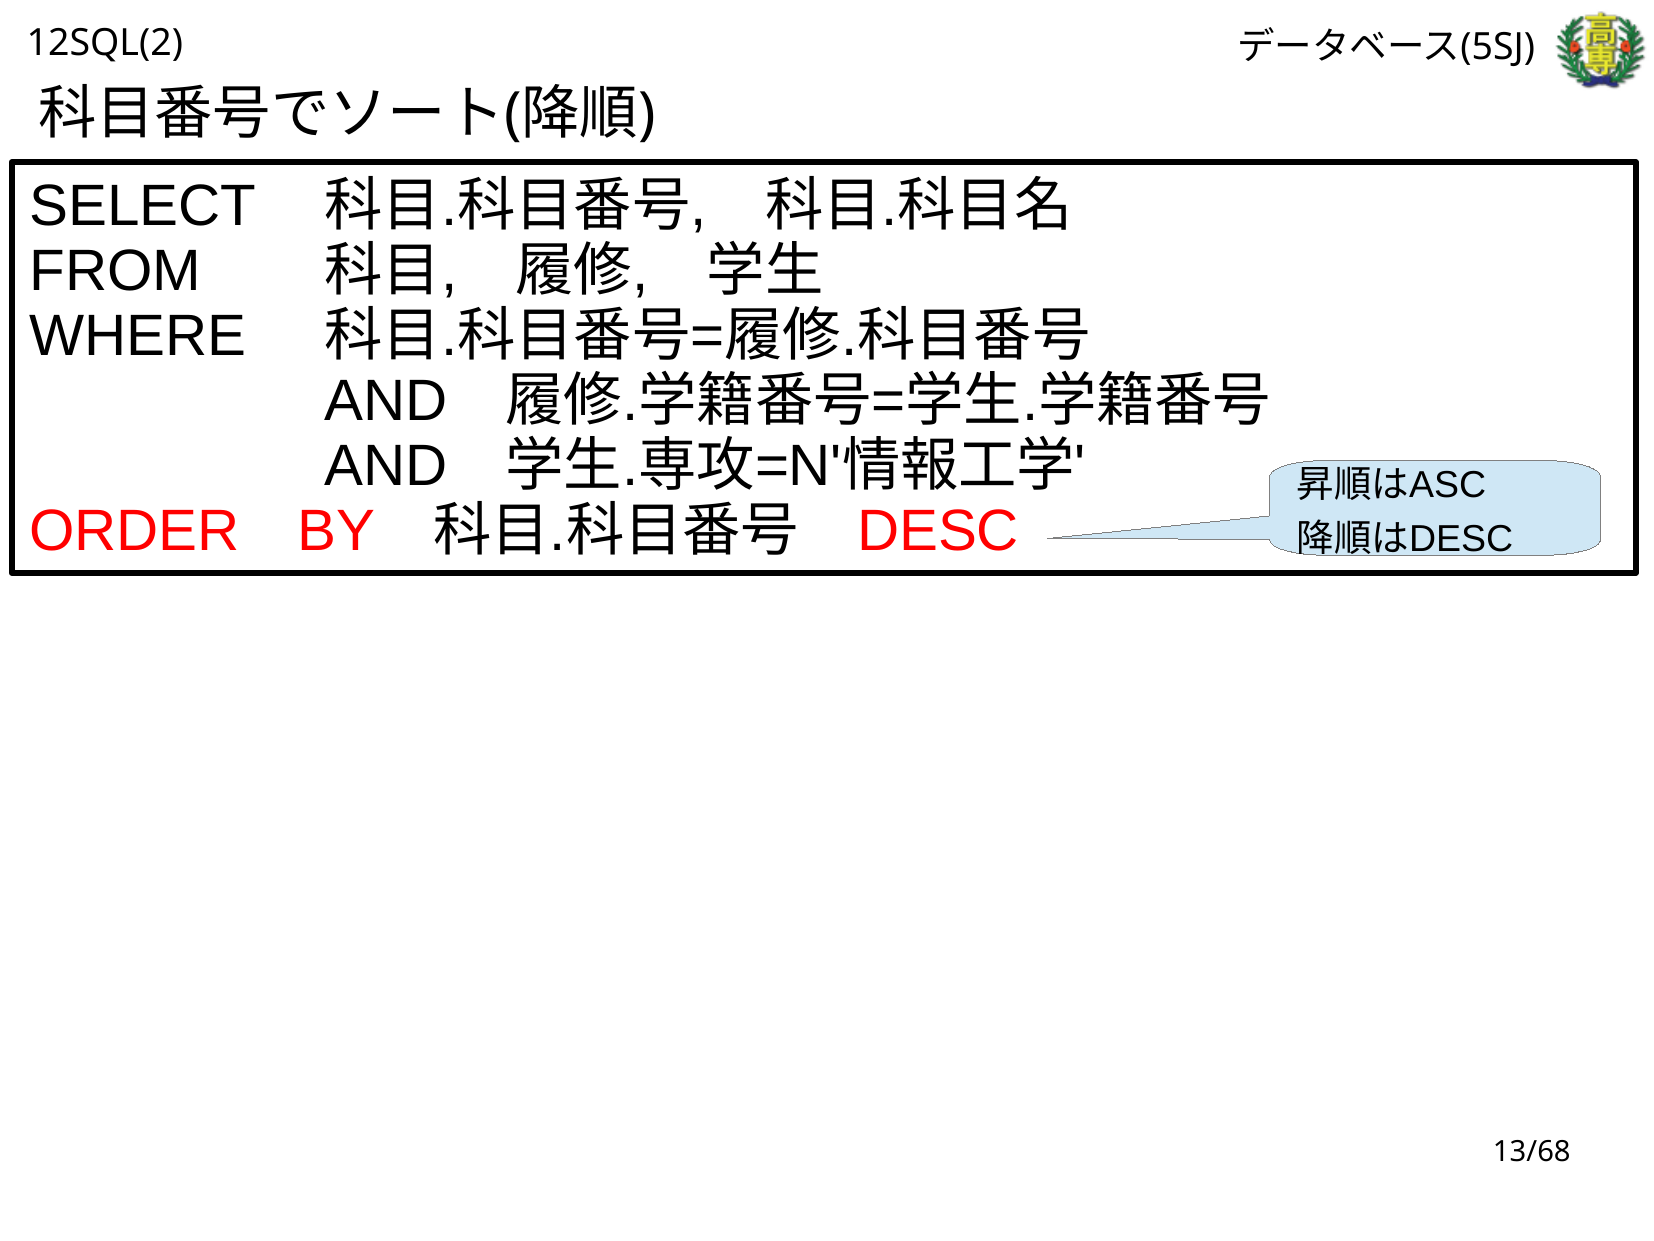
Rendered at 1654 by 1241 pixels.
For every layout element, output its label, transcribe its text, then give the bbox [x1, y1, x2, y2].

text_box 昇順はASC 降順はDESC [1047, 460, 1601, 556]
text_box SELECT 科目.科目番号, 科目.科目名 FROM 科目, 履修, 学生 WHERE 科目.科目番号=履修.科目番号 AND 履修.学籍番号=学生.学籍番号 AND 学生.専攻=N'情報工学' ORDER BY 科目.科目番号 DESC [11, 162, 1636, 573]
picture [1553, 2, 1650, 99]
text_box 科目番号でソート(降順) [23, 59, 686, 169]
